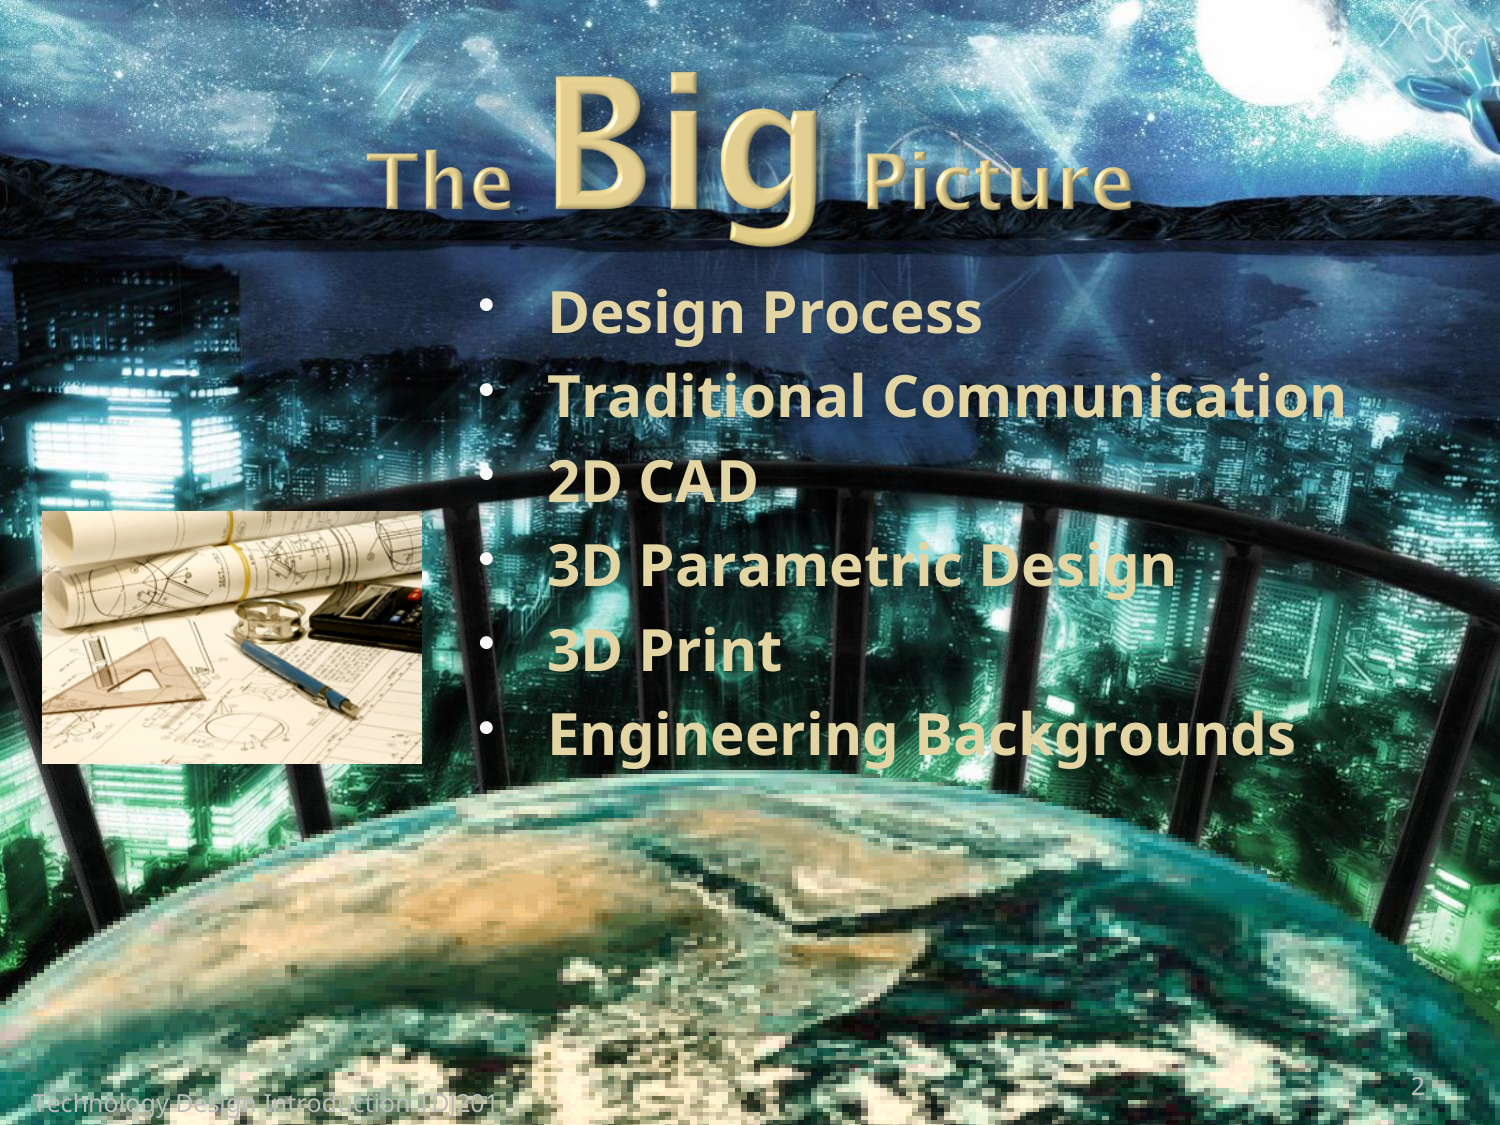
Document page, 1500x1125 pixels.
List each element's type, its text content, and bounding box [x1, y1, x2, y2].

picture [0, 0, 1500, 1125]
text_box [75, 0, 1426, 397]
list Design Process Traditional Communication 2D CAD 3D Parametric Design 3D Print Engineering Backgrounds [442, 267, 1459, 847]
text_box Technology Design Introduction TDJ201 [0, 1065, 533, 1125]
text_box <number> [1299, 1052, 1426, 1113]
